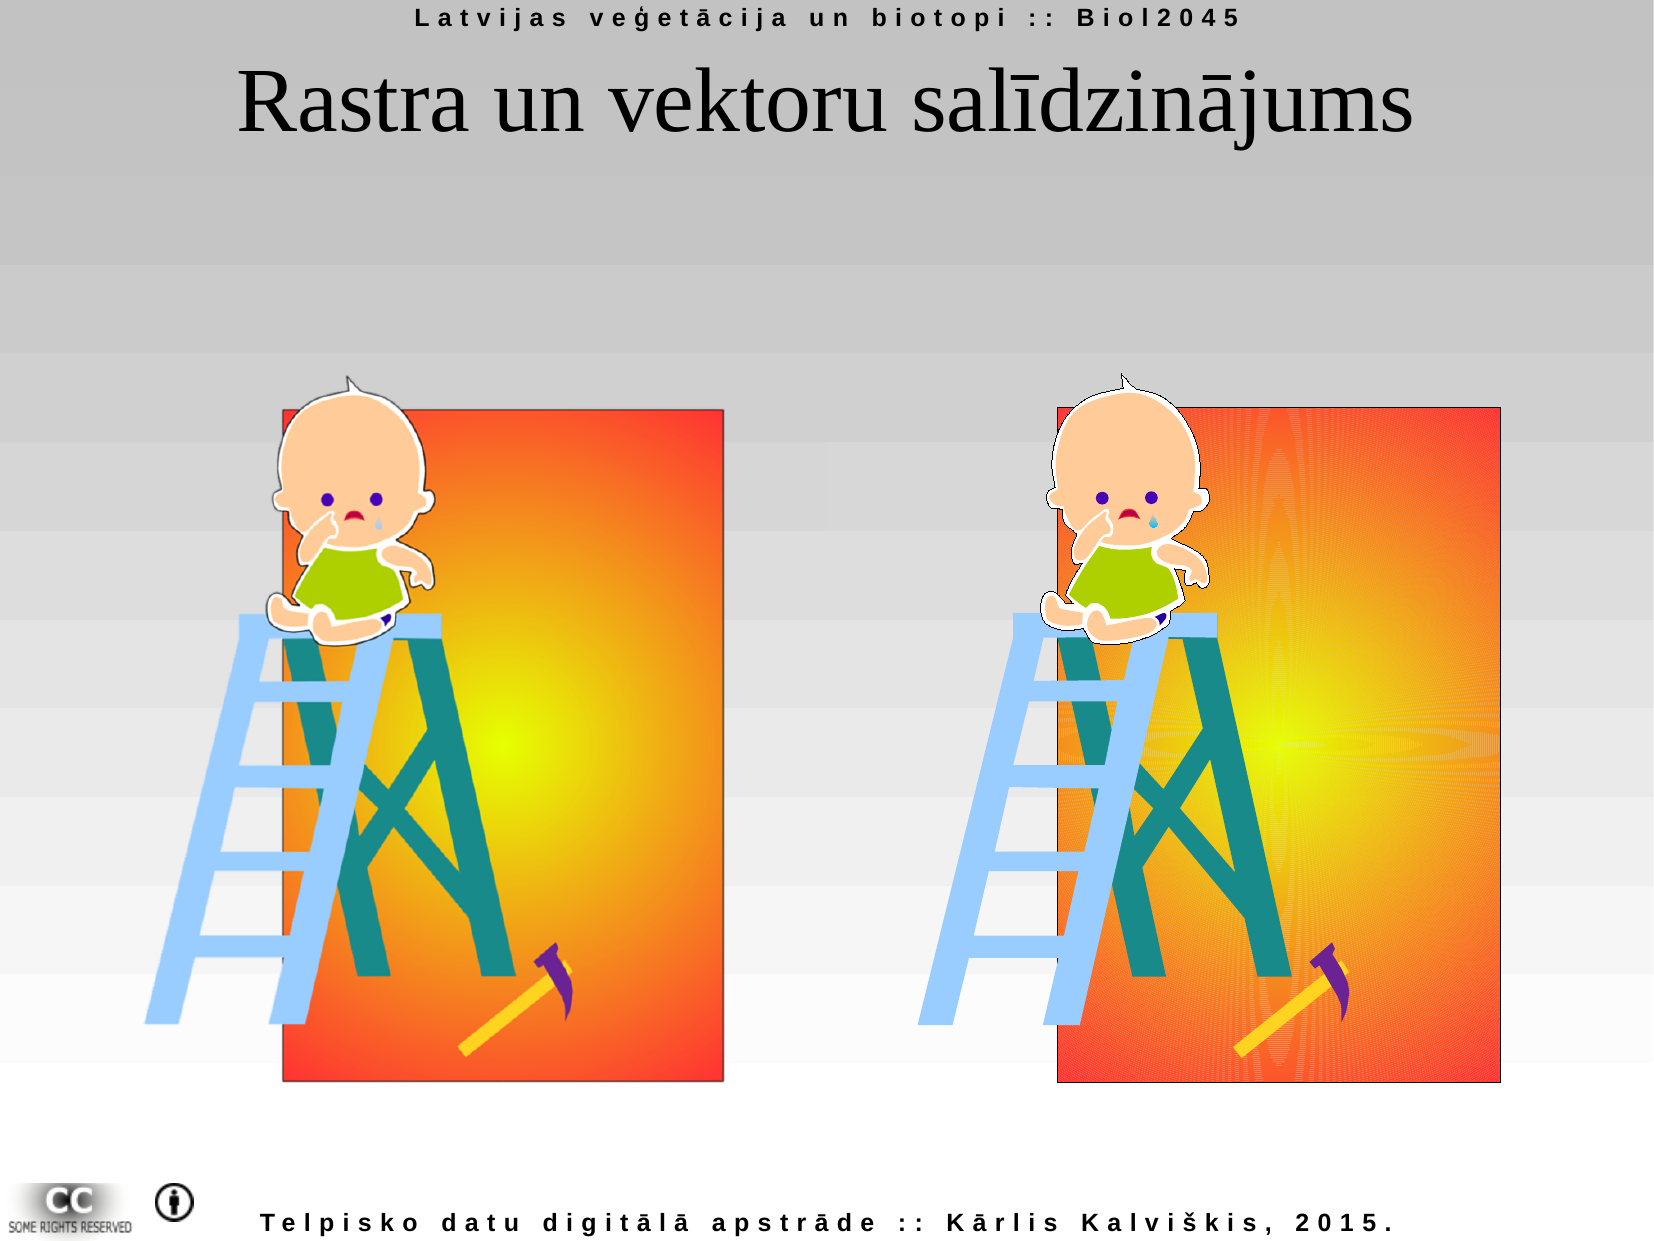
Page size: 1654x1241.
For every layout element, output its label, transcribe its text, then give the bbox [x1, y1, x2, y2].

text_box [917, 373, 1501, 1083]
title Rastra un vektoru salīdzinājums [29, 49, 1625, 296]
picture [0, 0, 1654, 1241]
